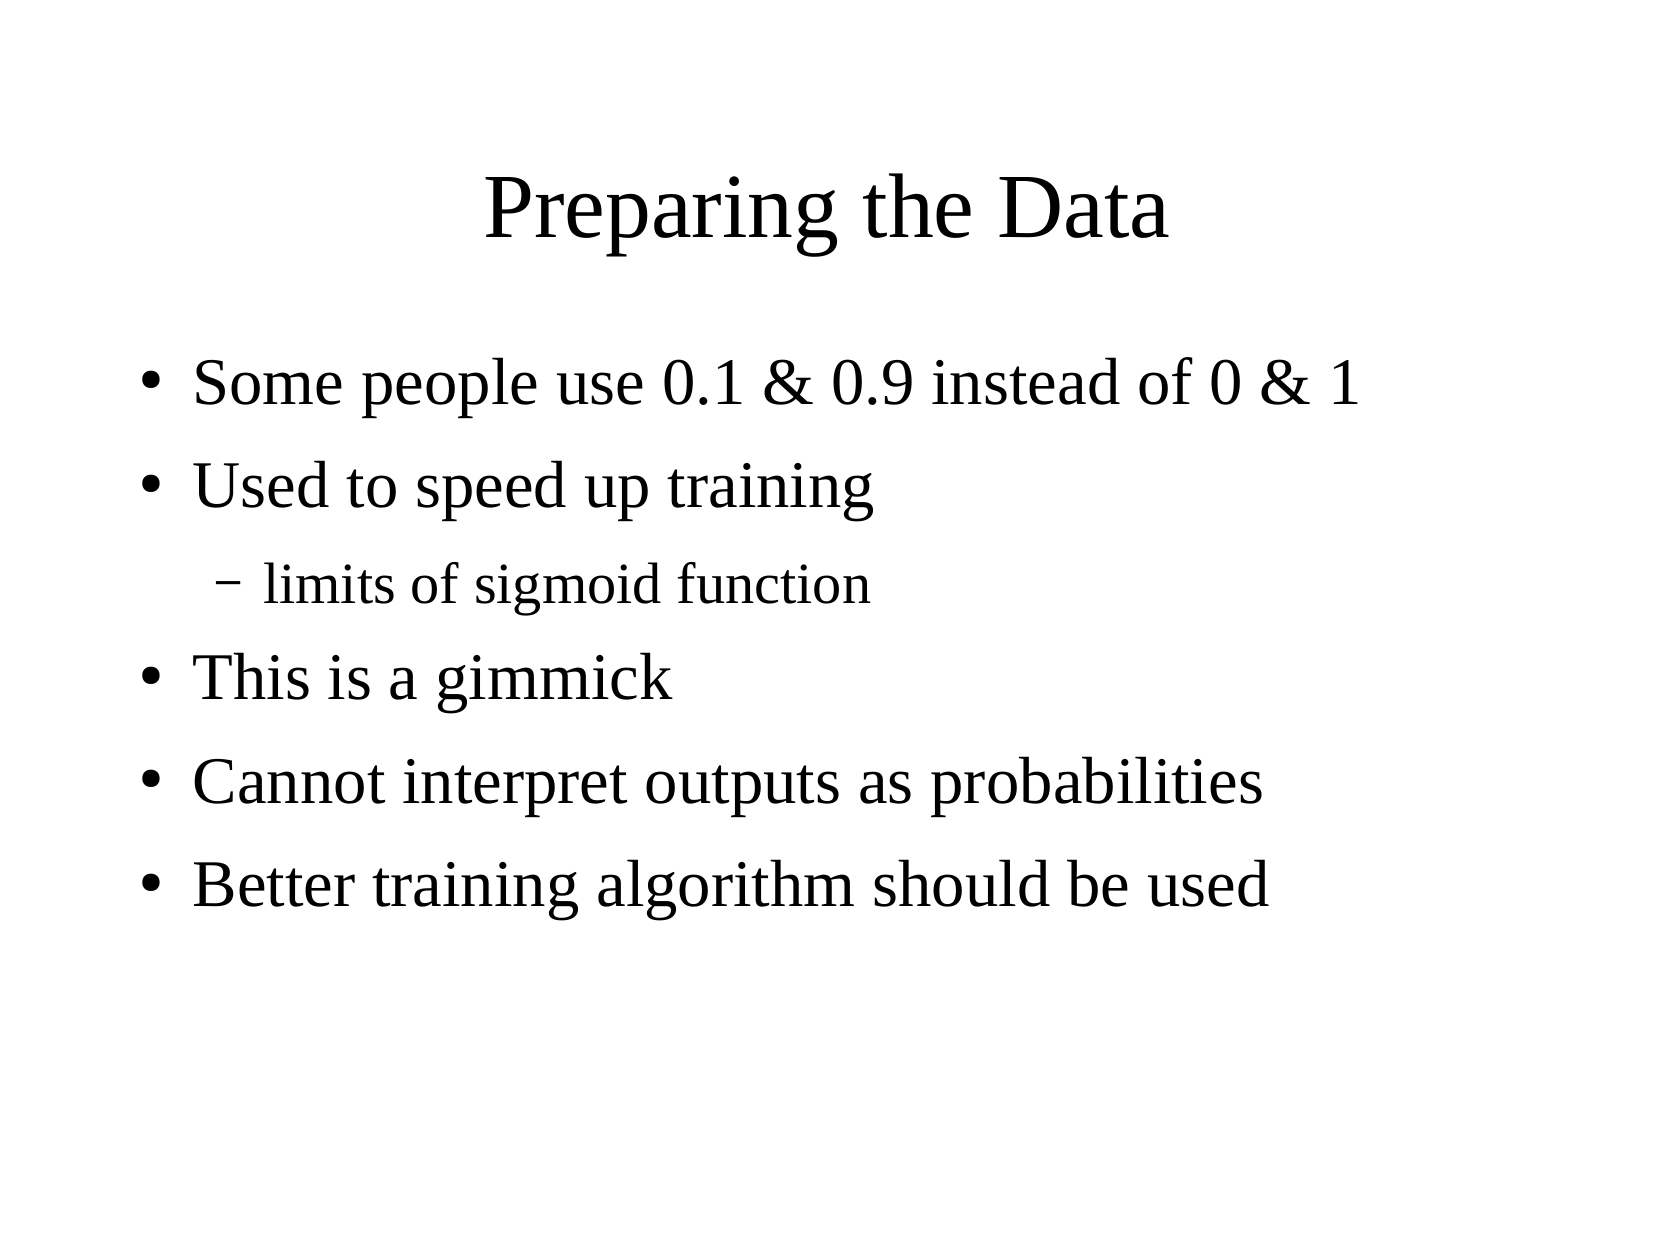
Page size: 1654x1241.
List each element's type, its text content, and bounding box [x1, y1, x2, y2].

title Preparing the Data [121, 102, 1534, 311]
list Some people use 0.1 & 0.9 instead of 0 & 1 Used to speed up training limits of sigmoid function This is a gimmick Cannot interpret outputs as probabilities Better training algorithm should be used [121, 344, 1534, 1127]
